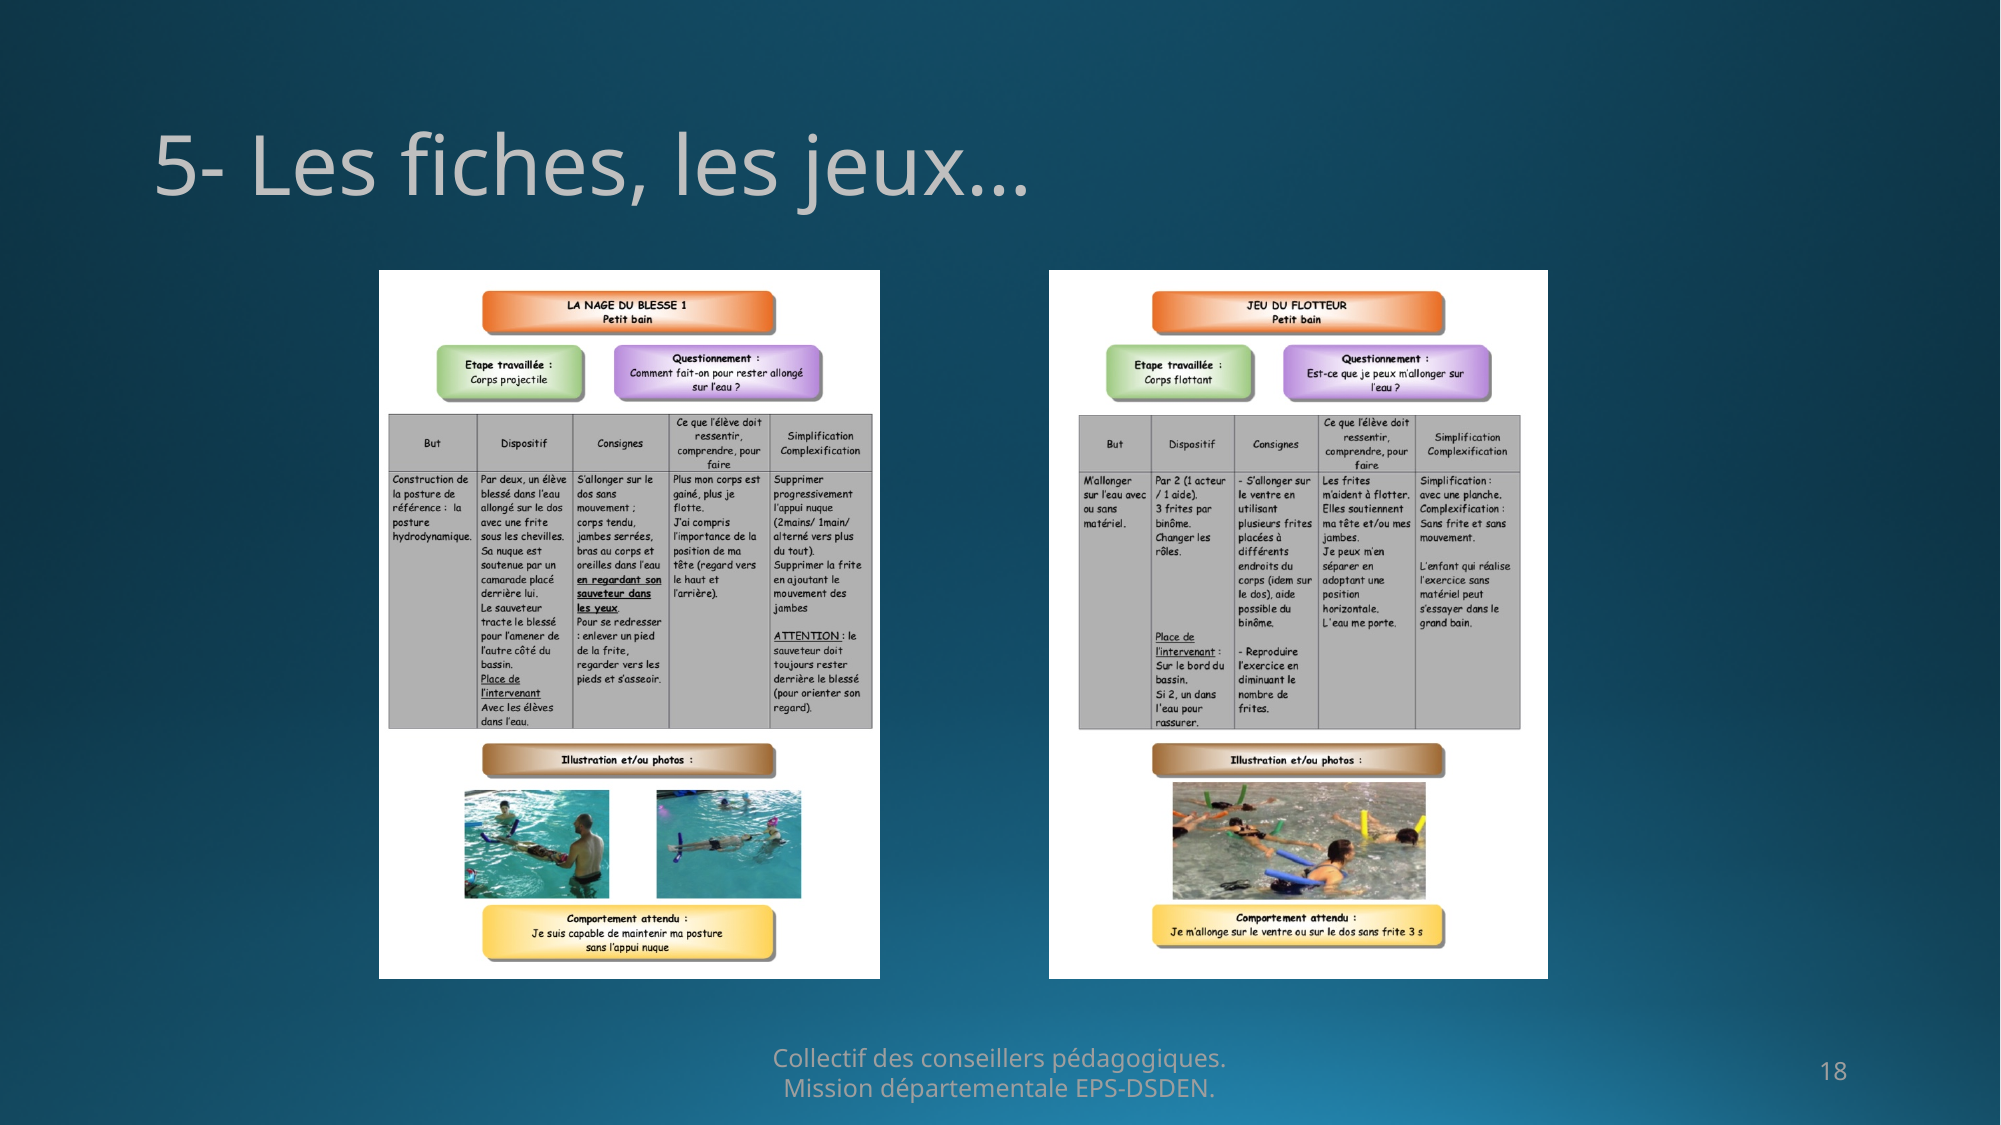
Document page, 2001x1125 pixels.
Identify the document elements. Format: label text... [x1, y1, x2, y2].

text_box <numéro> [1412, 1042, 1863, 1103]
text_box Collectif des conseillers pédagogiques. Mission départementale EPS-DSDEN. [662, 1042, 1338, 1103]
text_box 5- Les fiches, les jeux… [137, 59, 1863, 278]
picture [0, 0, 2001, 1125]
